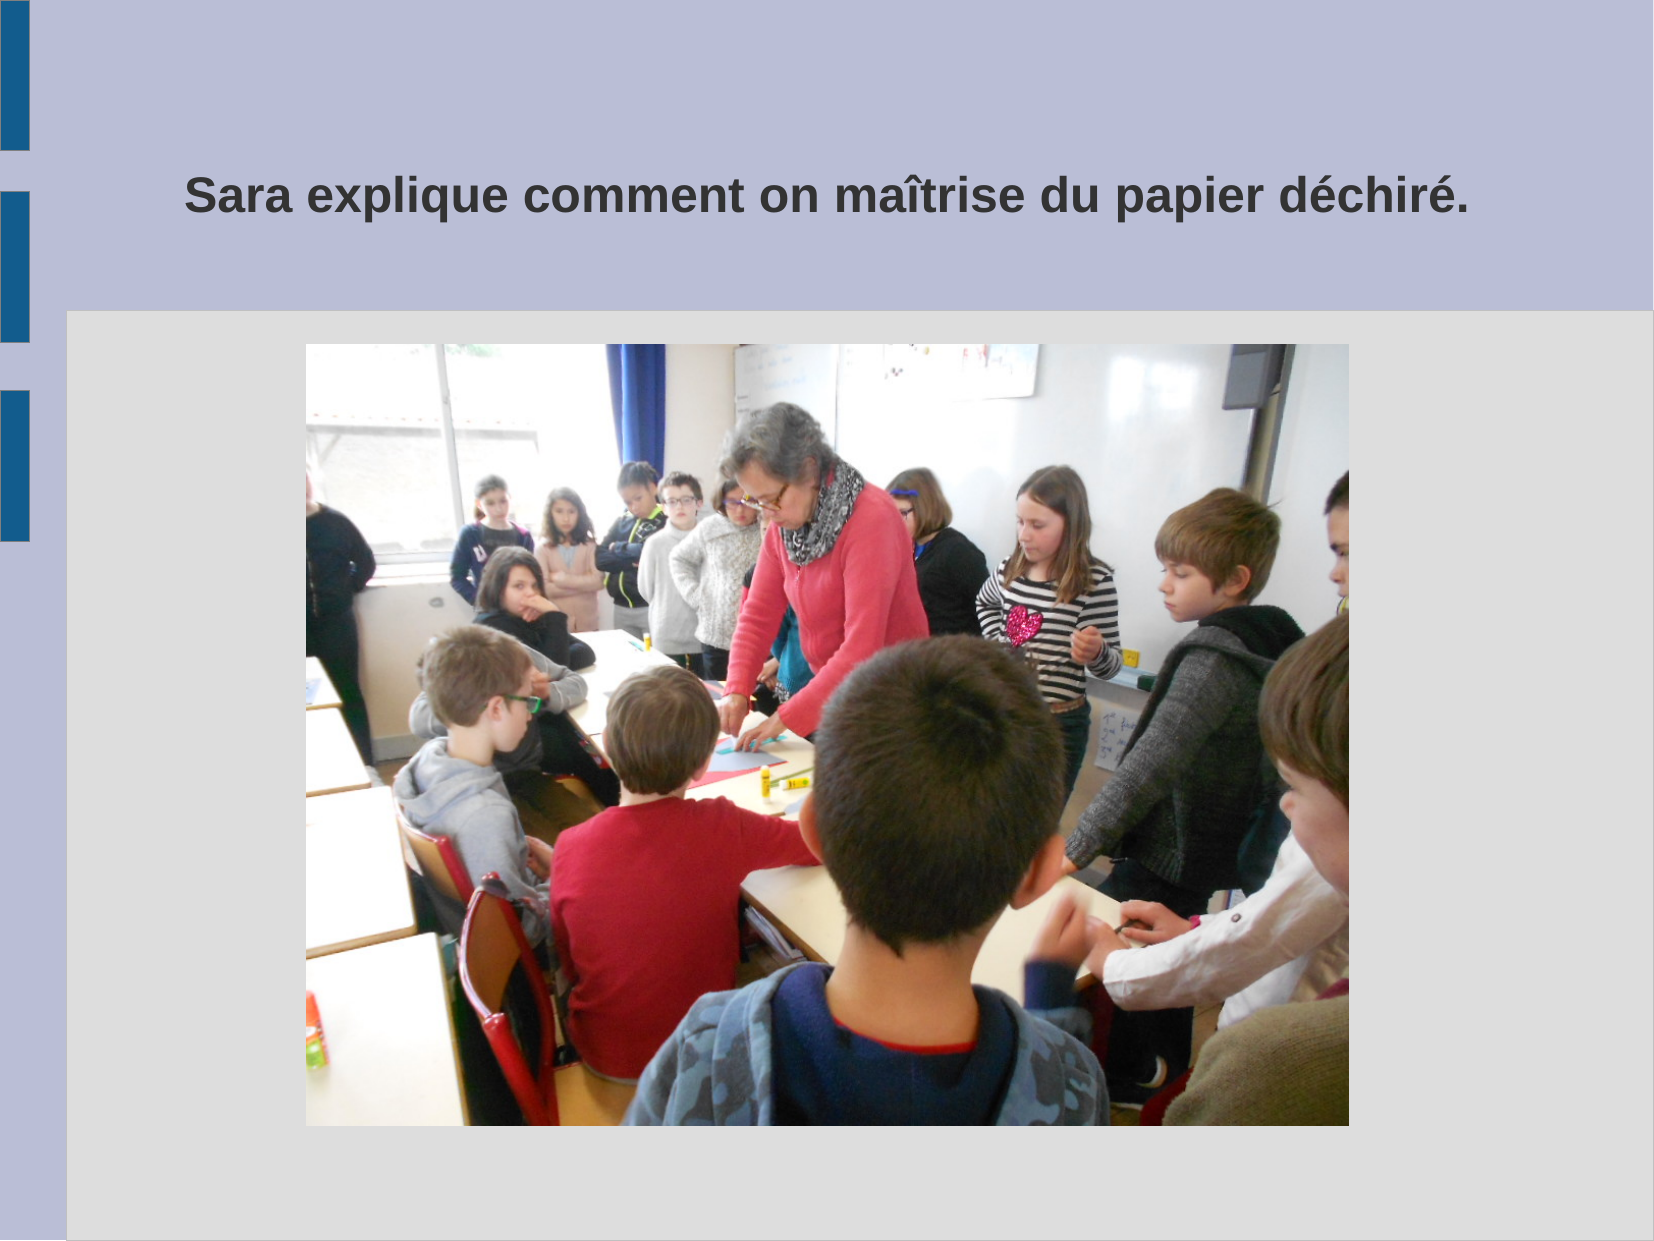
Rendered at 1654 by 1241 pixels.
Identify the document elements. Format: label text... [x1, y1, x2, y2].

title Sara explique comment on maîtrise du papier déchiré. [121, 91, 1534, 299]
picture [306, 344, 1349, 1126]
